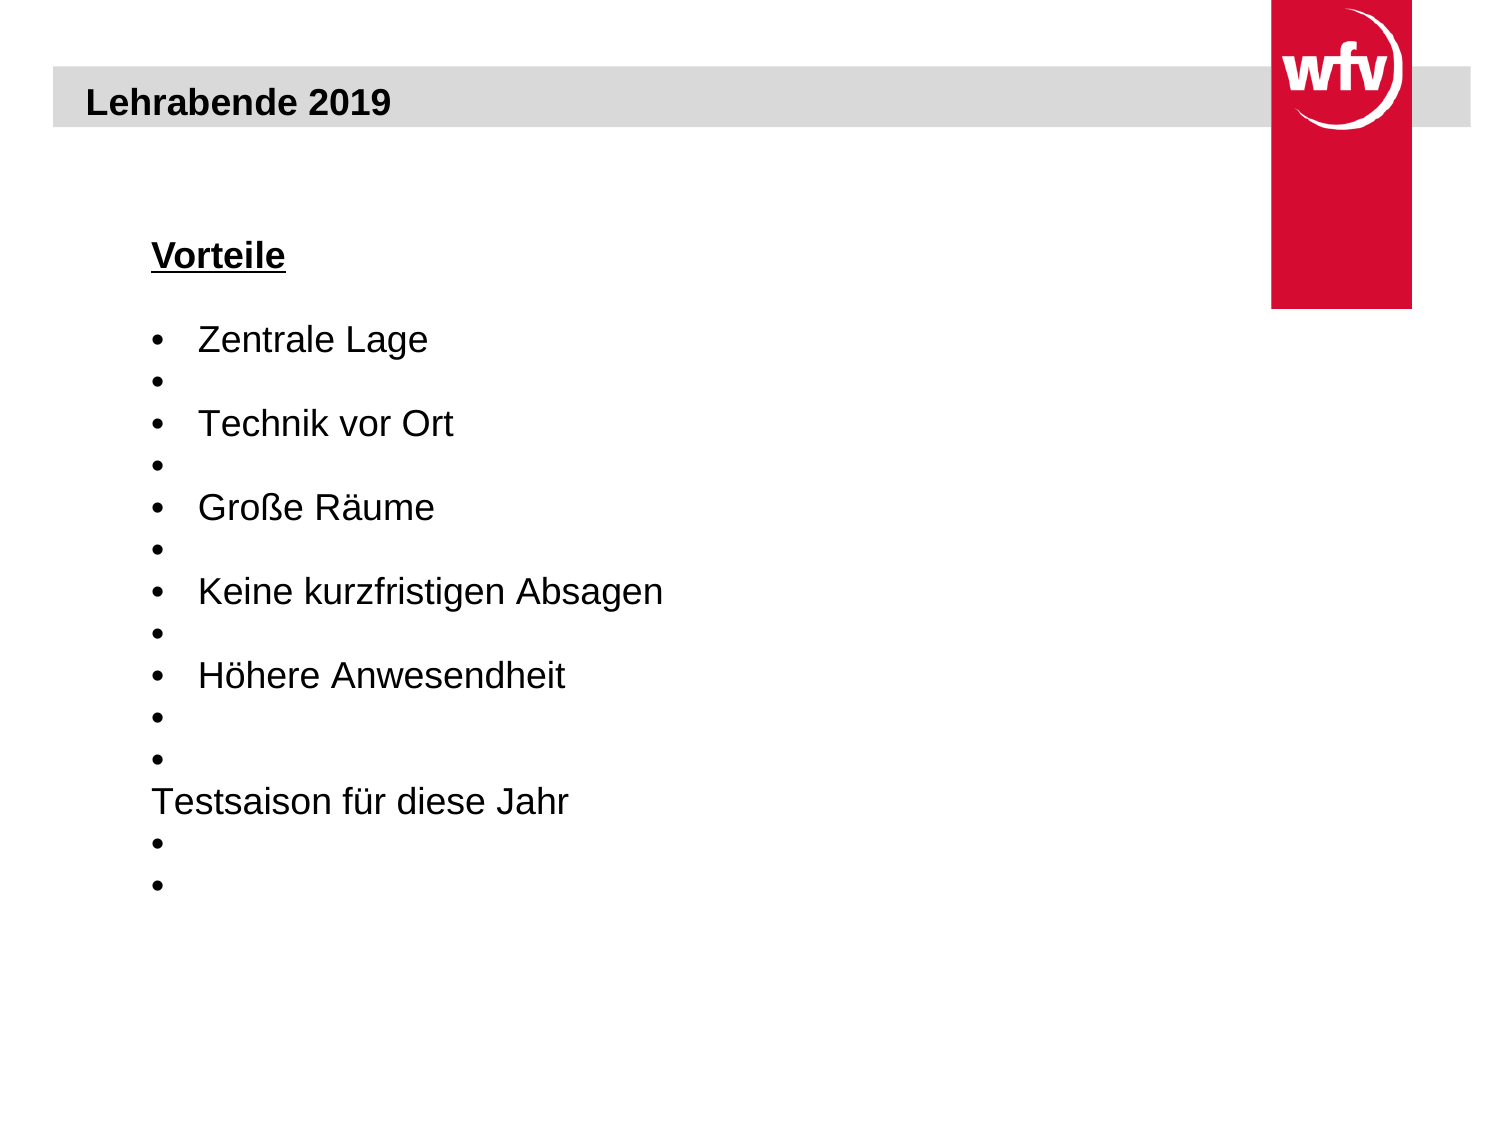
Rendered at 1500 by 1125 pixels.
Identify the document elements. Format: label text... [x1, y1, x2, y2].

text_box Vorteile Zentrale Lage Technik vor Ort Große Räume Keine kurzfristigen Absagen Höhere Anwesendheit Testsaison für diese Jahr [136, 227, 1337, 1070]
text_box Lehrabende 2019 [70, 73, 411, 133]
